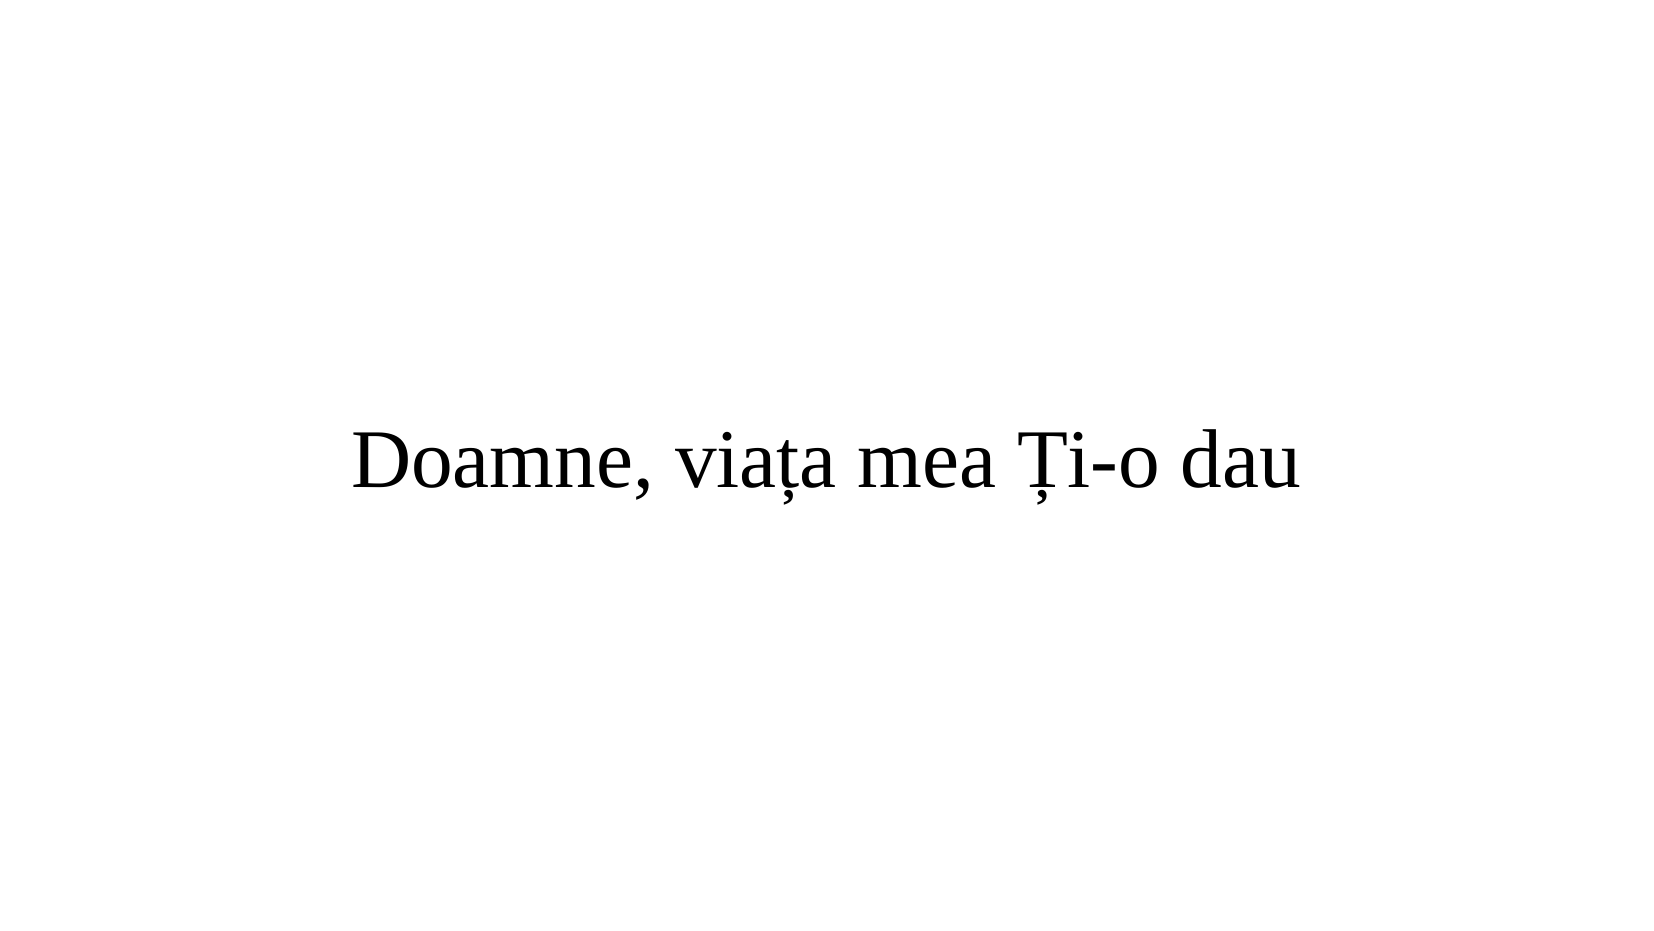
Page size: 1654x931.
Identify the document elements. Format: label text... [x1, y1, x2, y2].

subtitle Doamne, viața mea Ți-o dau [0, 396, 1654, 505]
